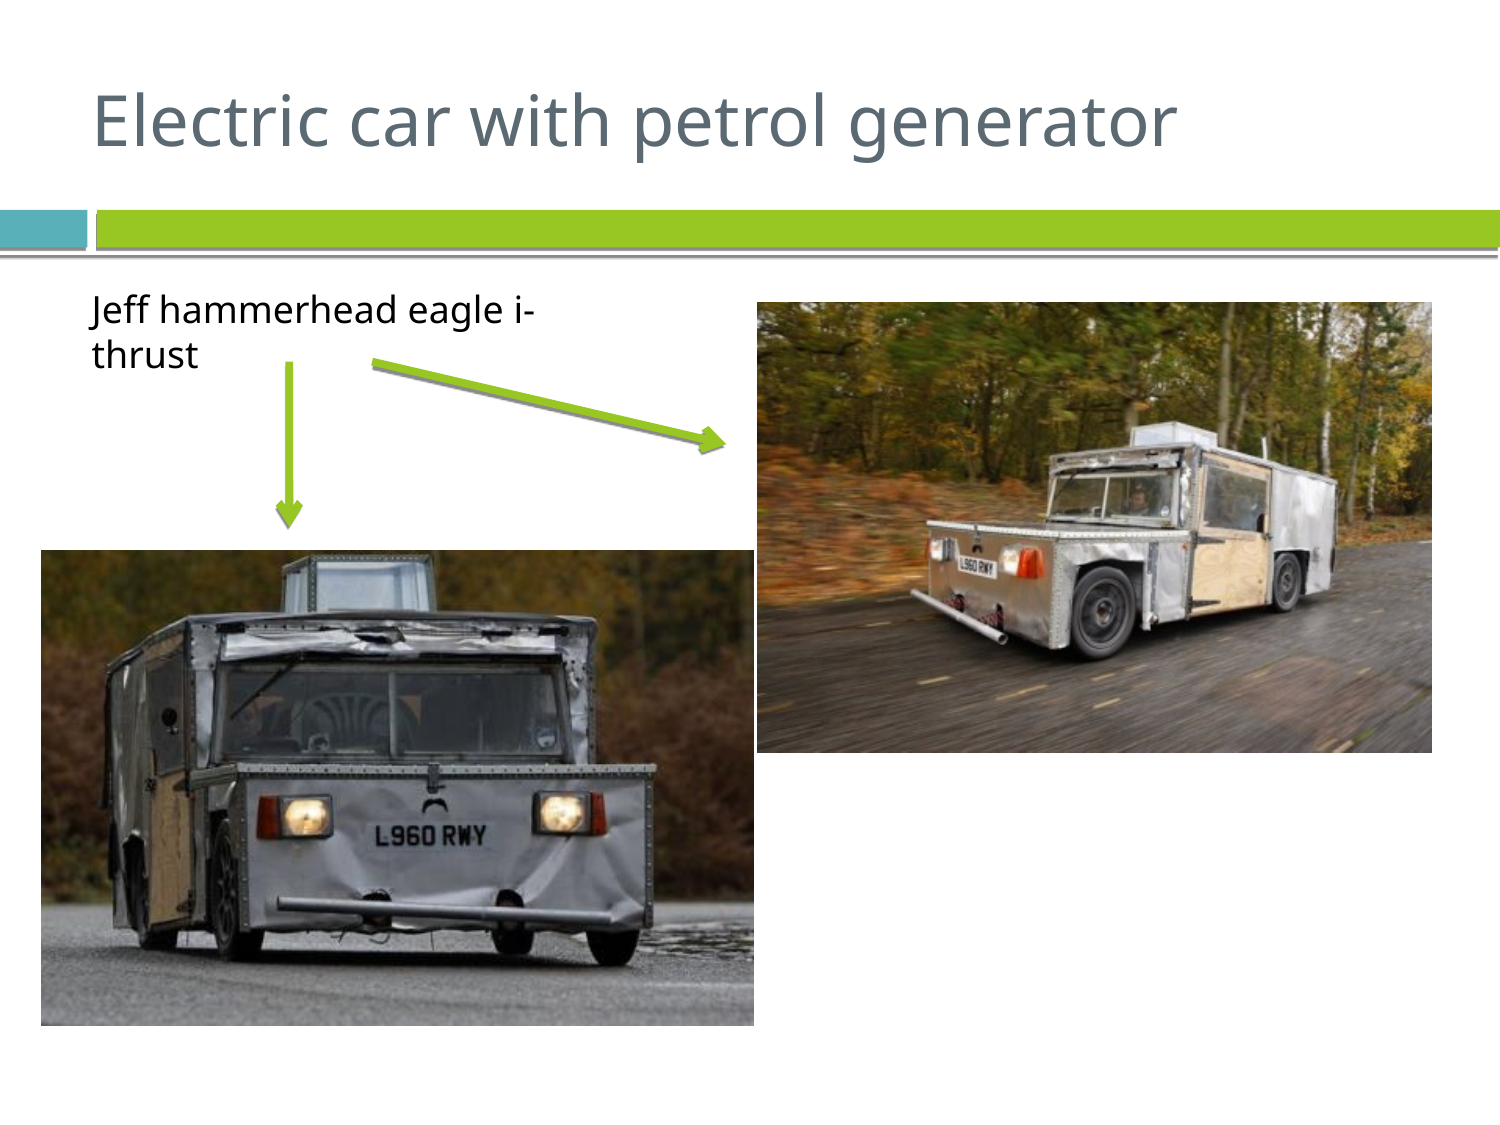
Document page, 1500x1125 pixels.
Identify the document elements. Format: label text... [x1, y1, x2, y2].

text_box Jeff hammerhead eagle i-thrust [76, 278, 621, 384]
picture [757, 302, 1432, 753]
title Electric car with petrol generator [76, 66, 1427, 254]
picture [41, 550, 754, 1026]
